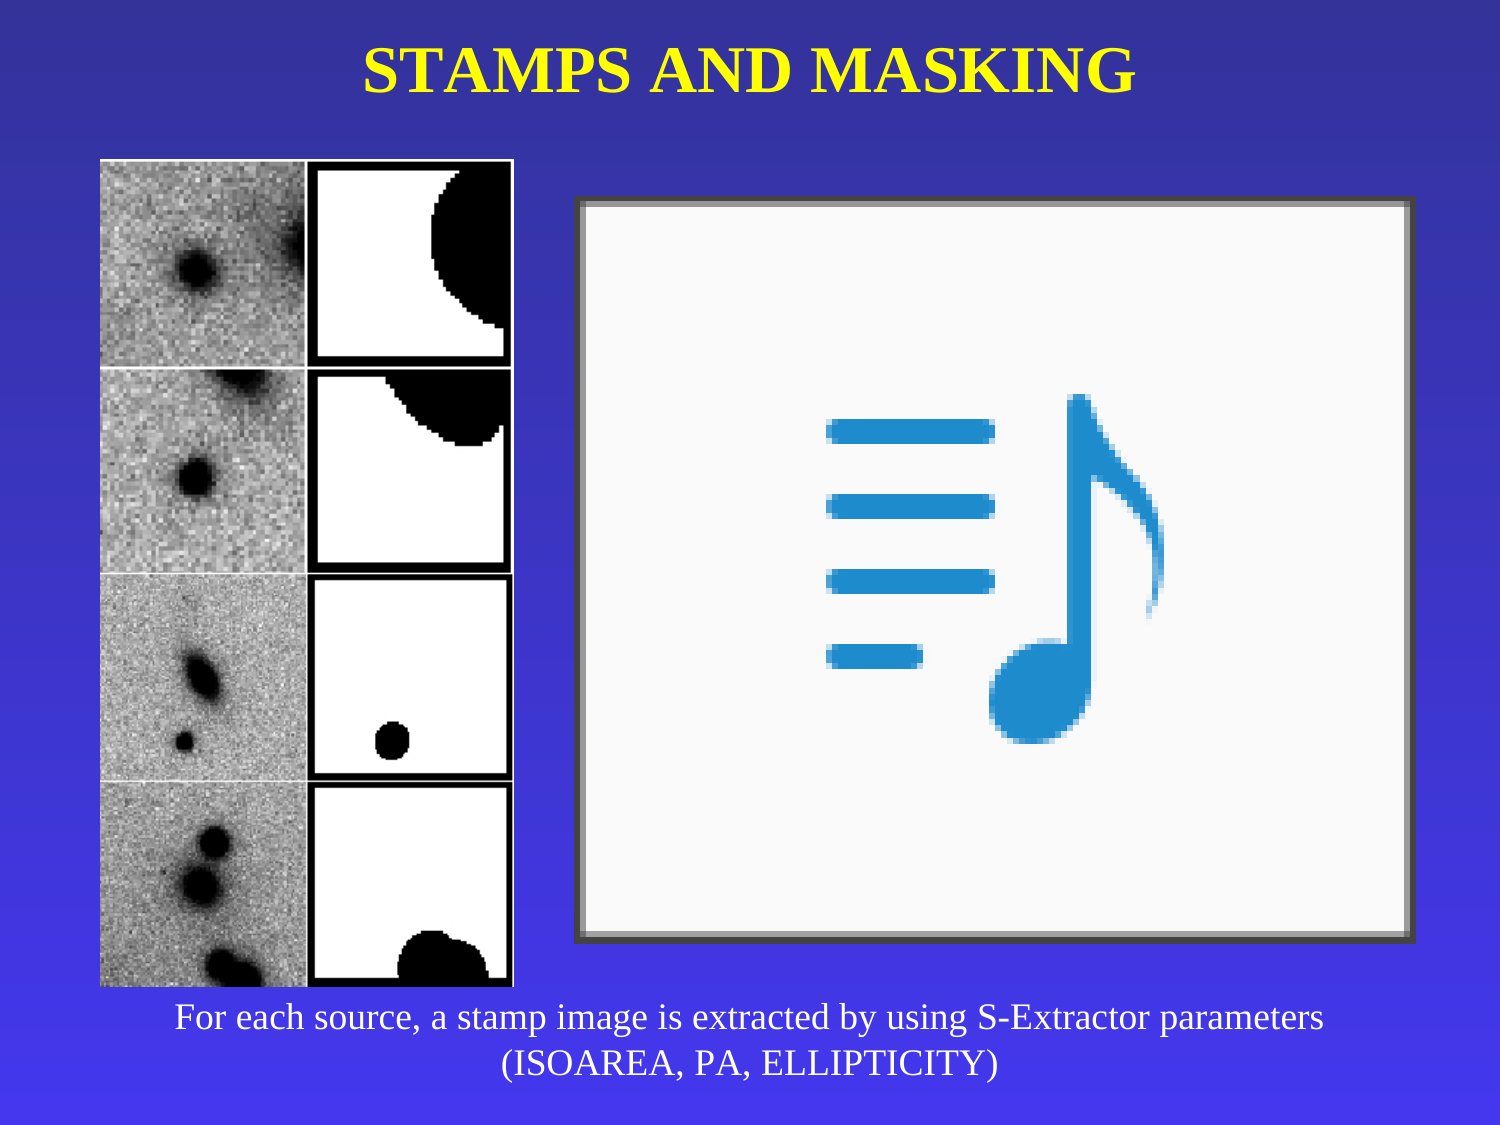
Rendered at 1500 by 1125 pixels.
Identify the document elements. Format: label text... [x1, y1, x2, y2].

picture [100, 159, 514, 964]
text_box STAMPS AND MASKING [144, 30, 1356, 114]
text_box [573, 194, 1418, 945]
text_box For each source, a stamp image is extracted by using S-Extractor parameters (ISOAREA, PA, ELLIPTICITY)‏ [70, 964, 1430, 1120]
